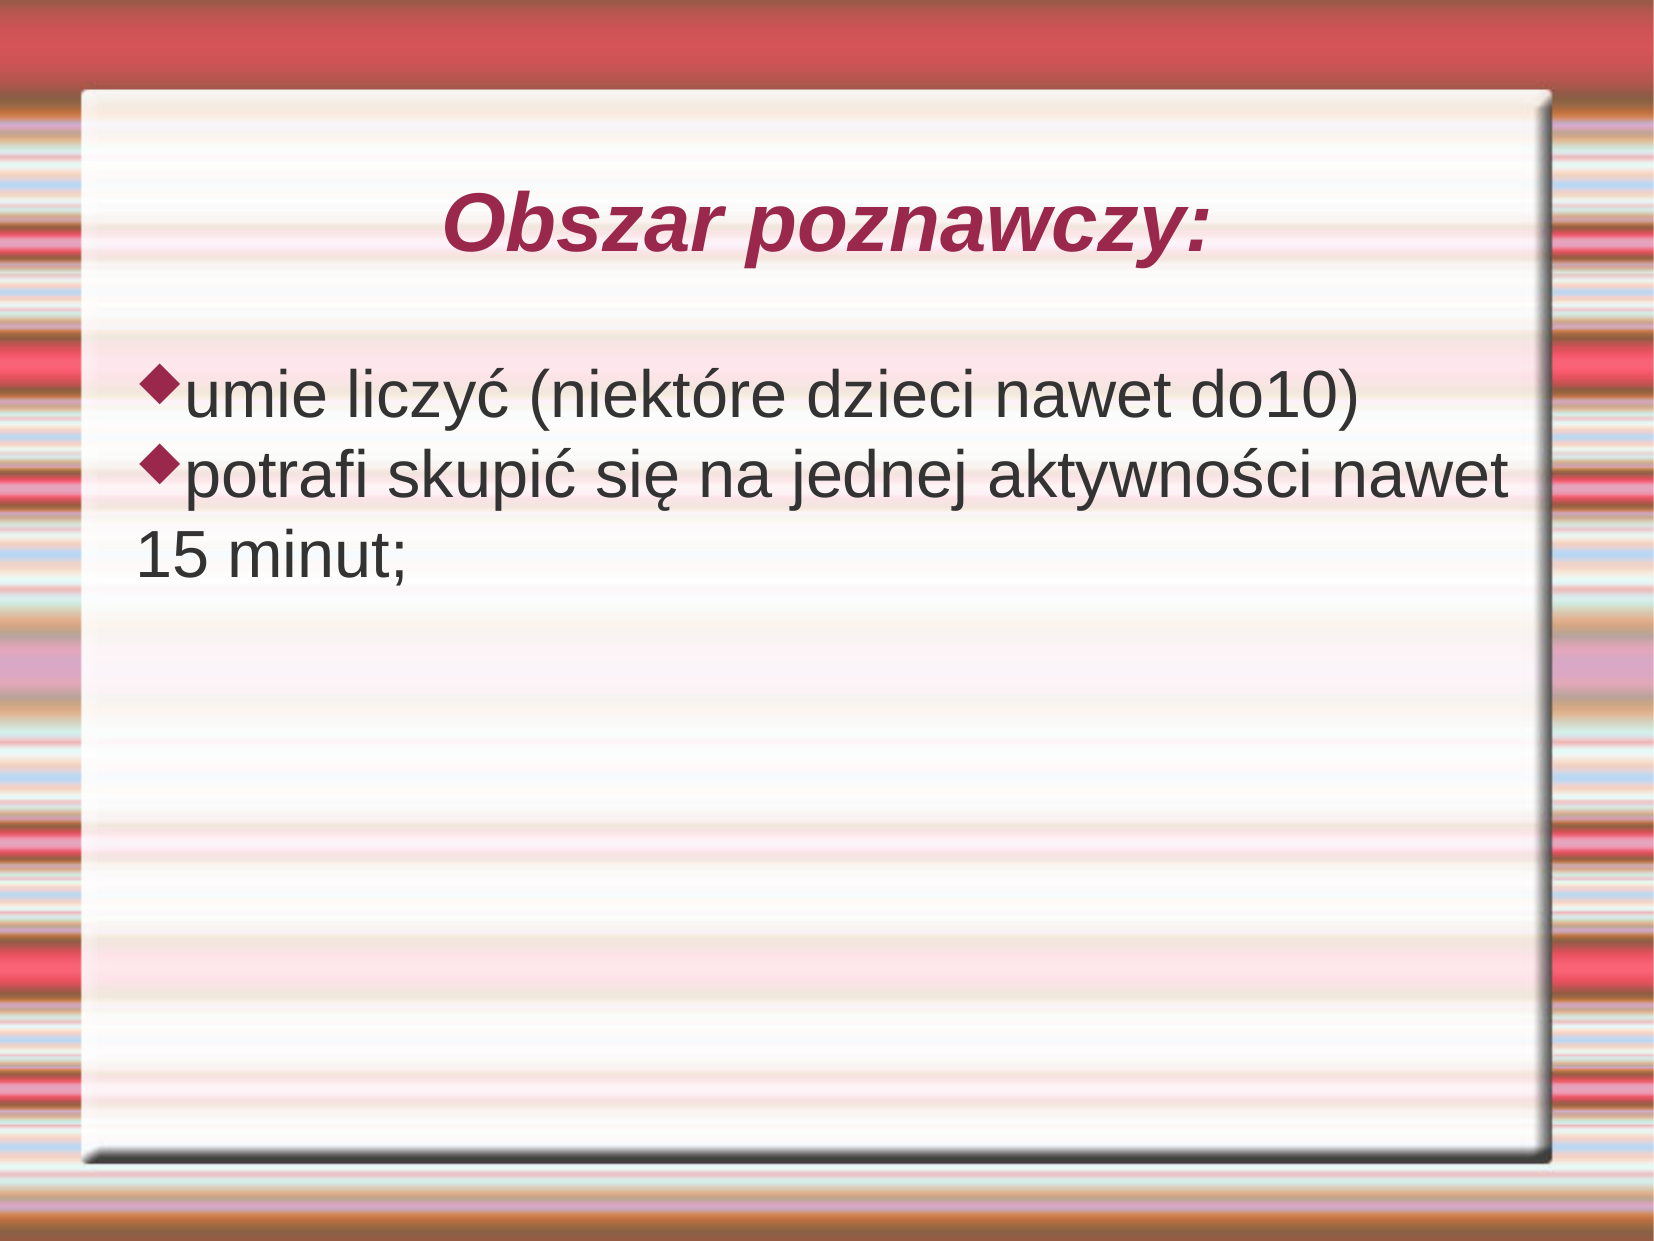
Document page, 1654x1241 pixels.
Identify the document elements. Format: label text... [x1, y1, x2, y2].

title Obszar poznawczy: [121, 114, 1534, 322]
list umie liczyć (niektóre dzieci nawet do10) potrafi skupić się na jednej aktywności nawet 15 minut; [134, 350, 1516, 1133]
